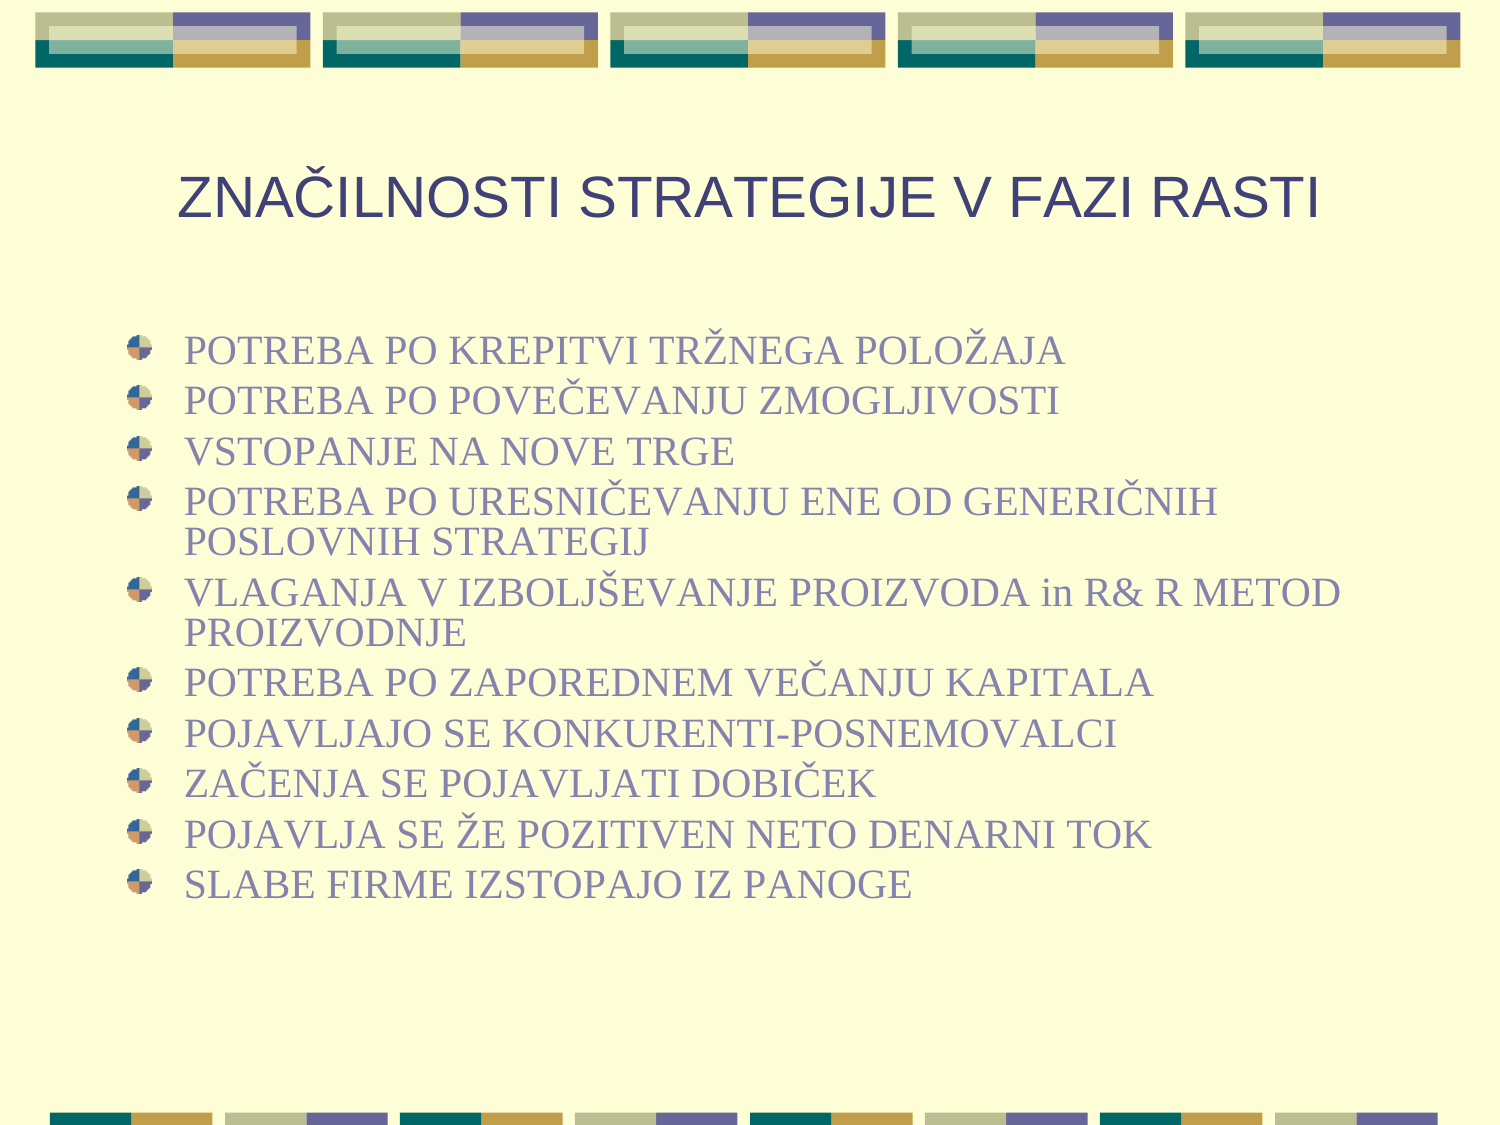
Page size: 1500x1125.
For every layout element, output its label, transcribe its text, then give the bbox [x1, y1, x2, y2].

title ZNAČILNOSTI STRATEGIJE V FAZI RASTI [112, 99, 1388, 288]
list POTREBA PO KREPITVI TRŽNEGA POLOŽAJA POTREBA PO POVEČEVANJU ZMOGLJIVOSTI VSTOPANJE NA NOVE TRGE POTREBA PO URESNIČEVANJU ENE OD GENERIČNIH POSLOVNIH STRATEGIJ VLAGANJA V IZBOLJŠEVANJE PROIZVODA in R& R METOD PROIZVODNJE POTREBA PO ZAPOREDNEM VEČANJU KAPITALA POJAVLJAJO SE KONKURENTI-POSNEMOVALCI ZAČENJA SE POJAVLJATI DOBIČEK POJAVLJA SE ŽE POZITIVEN NETO DENARNI TOK SLABE FIRME IZSTOPAJO IZ PANOGE [112, 324, 1388, 1001]
